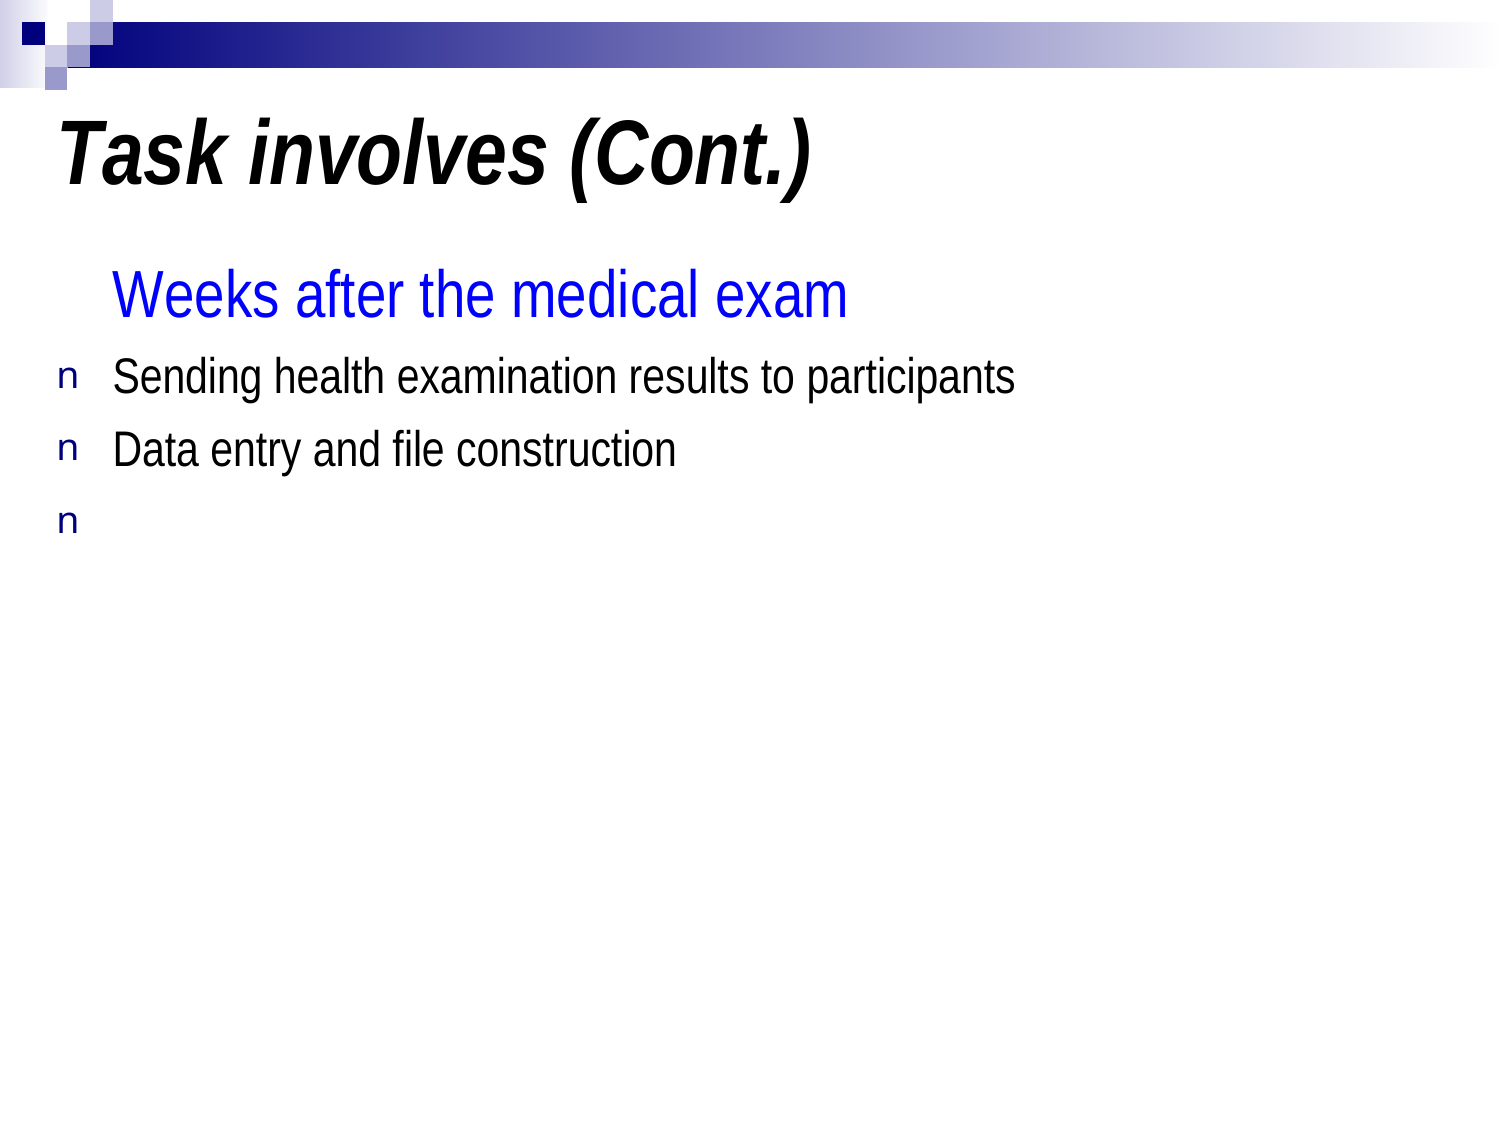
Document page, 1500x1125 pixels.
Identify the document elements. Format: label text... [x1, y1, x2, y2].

title Task involves (Cont.) [41, 75, 1459, 221]
list Weeks after the medical exam Sending health examination results to participants Data entry and file construction [41, 243, 1459, 1024]
